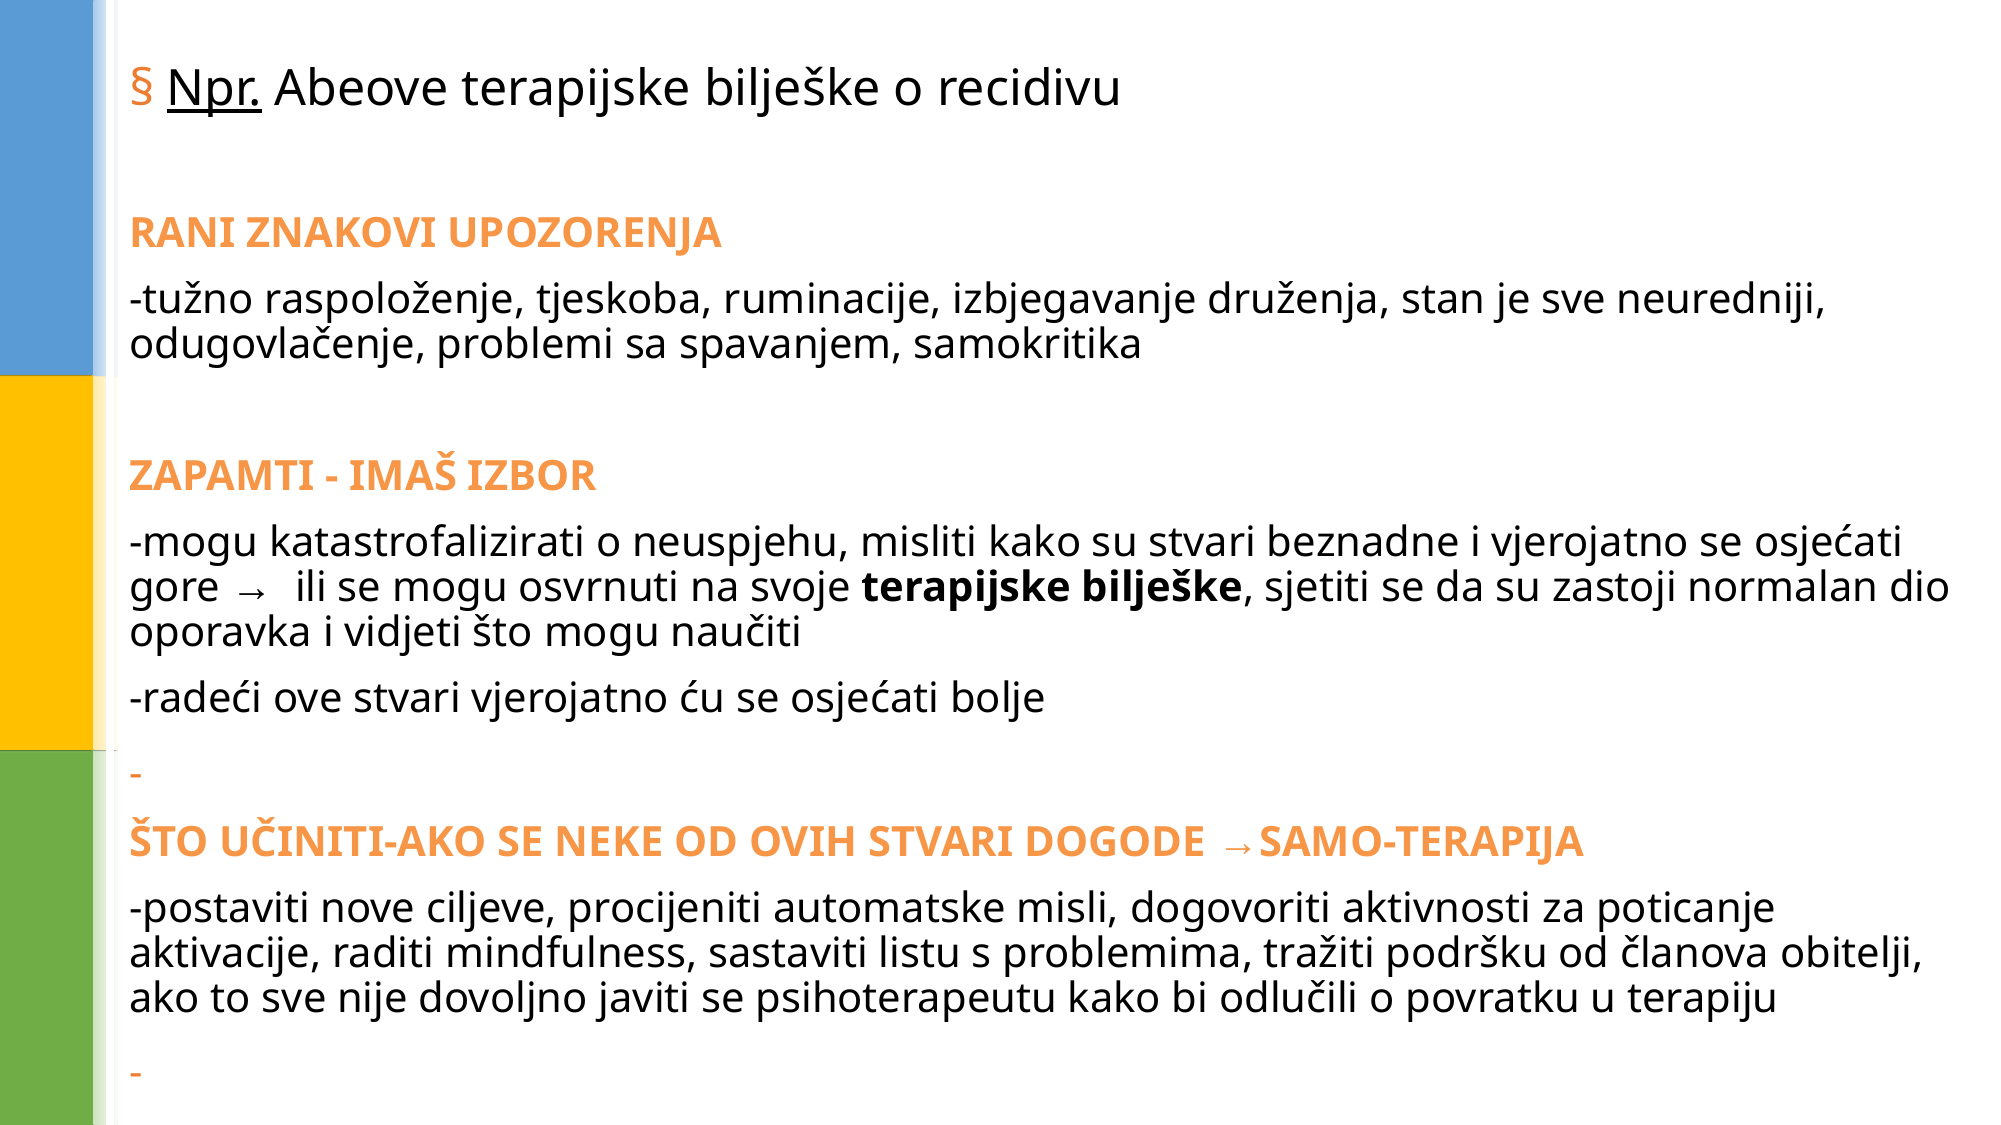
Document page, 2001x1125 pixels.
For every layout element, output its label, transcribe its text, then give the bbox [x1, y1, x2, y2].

list Npr. Abeove terapijske bilješke o recidivu RANI ZNAKOVI UPOZORENJA -tužno raspoloženje, tjeskoba, ruminacije, izbjegavanje druženja, stan je sve neuredniji, odugovlačenje, problemi sa spavanjem, samokritika ZAPAMTI - IMAŠ IZBOR -mogu katastrofalizirati o neuspjehu, misliti kako su stvari beznadne i vjerojatno se osjećati gore → ili se mogu osvrnuti na svoje terapijske bilješke, sjetiti se da su zastoji normalan dio oporavka i vidjeti što mogu naučiti -radeći ove stvari vjerojatno ću se osjećati bolje ŠTO UČINITI-AKO SE NEKE OD OVIH STVARI DOGODE →SAMO-TERAPIJA -postaviti nove ciljeve, procijeniti automatske misli, dogovoriti aktivnosti za poticanje aktivacije, raditi mindfulness, sastaviti listu s problemima, tražiti podršku od članova obitelji, ako to sve nije dovoljno javiti se psihoterapeutu kako bi odlučili o povratku u terapiju [114, 54, 1981, 1059]
